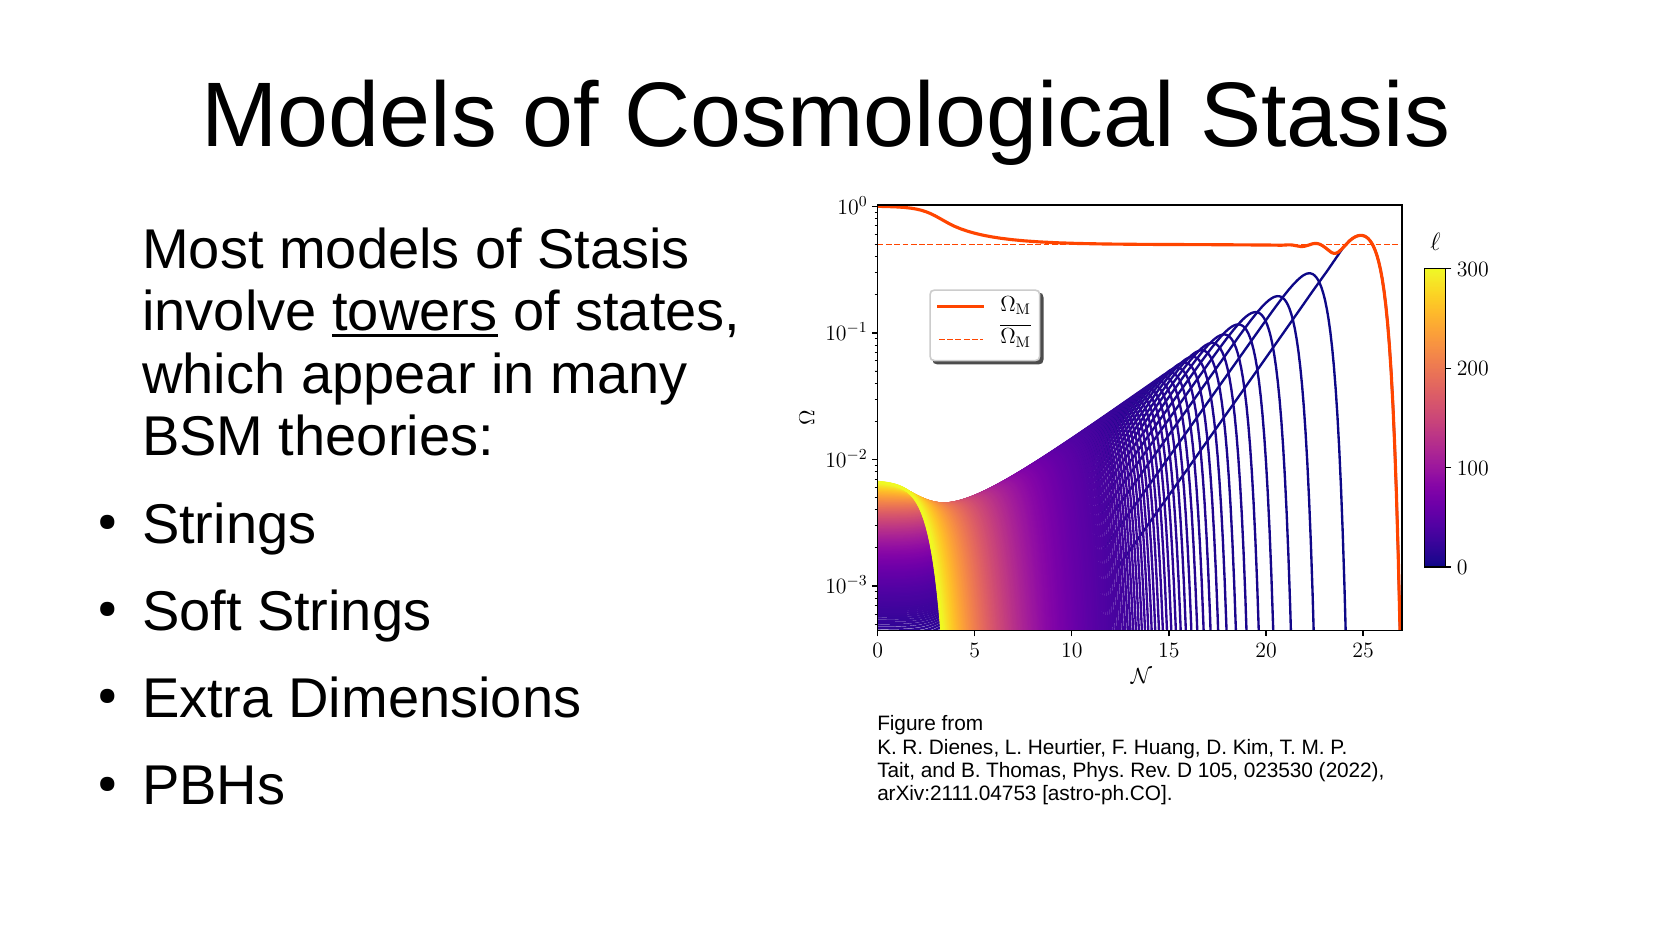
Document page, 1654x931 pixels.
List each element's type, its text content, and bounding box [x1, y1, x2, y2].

list Most models of Stasis involve towers of states, which appear in many BSM theories: Strings Soft Strings Extra Dimensions PBHs [82, 217, 751, 826]
text_box Figure from K. R. Dienes, L. Heurtier, F. Huang, D. Kim, T. M. P. Tait, and B. Thomas, Phys. Rev. D 105, 023530 (2022), arXiv:2111.04753 [astro-ph.CO]. [862, 704, 1463, 813]
title Models of Cosmological Stasis [82, 37, 1571, 193]
picture [787, 187, 1501, 700]
